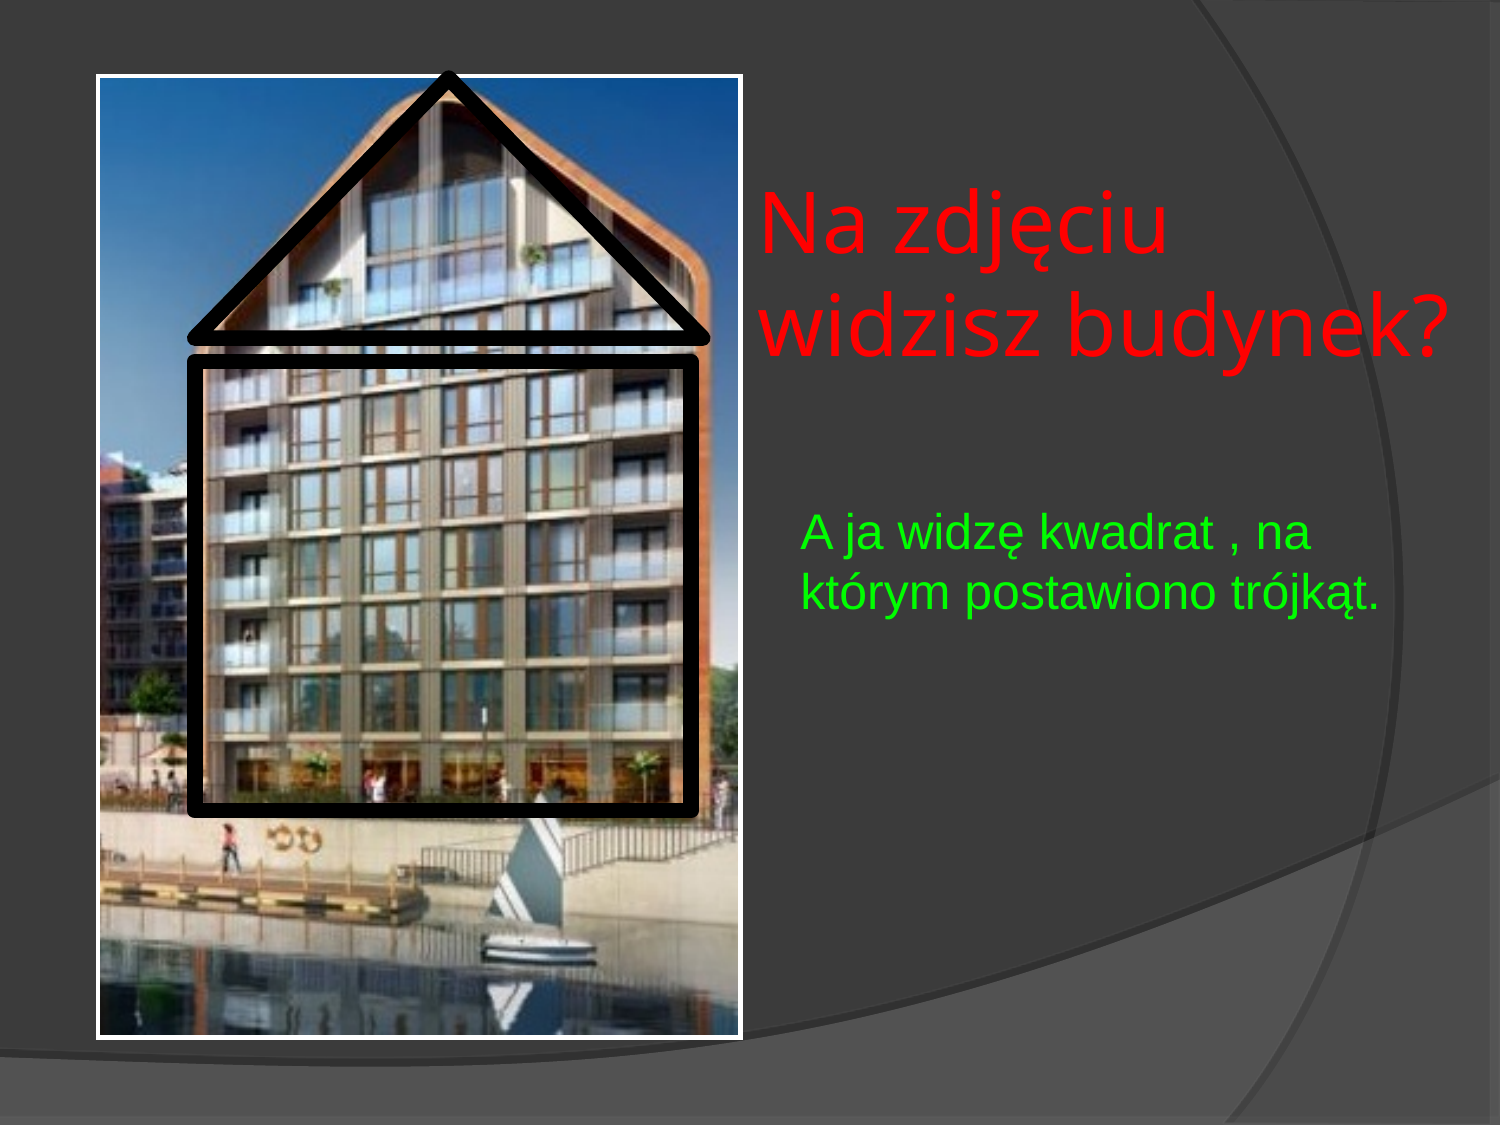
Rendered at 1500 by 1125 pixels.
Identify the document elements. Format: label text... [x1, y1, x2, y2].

title Na zdjęciu widzisz budynek? [750, 160, 1459, 327]
text_box A ja widzę kwadrat , na którym postawiono trójkąt. [785, 491, 1412, 628]
picture [215, 91, 682, 330]
picture [100, 78, 739, 1036]
